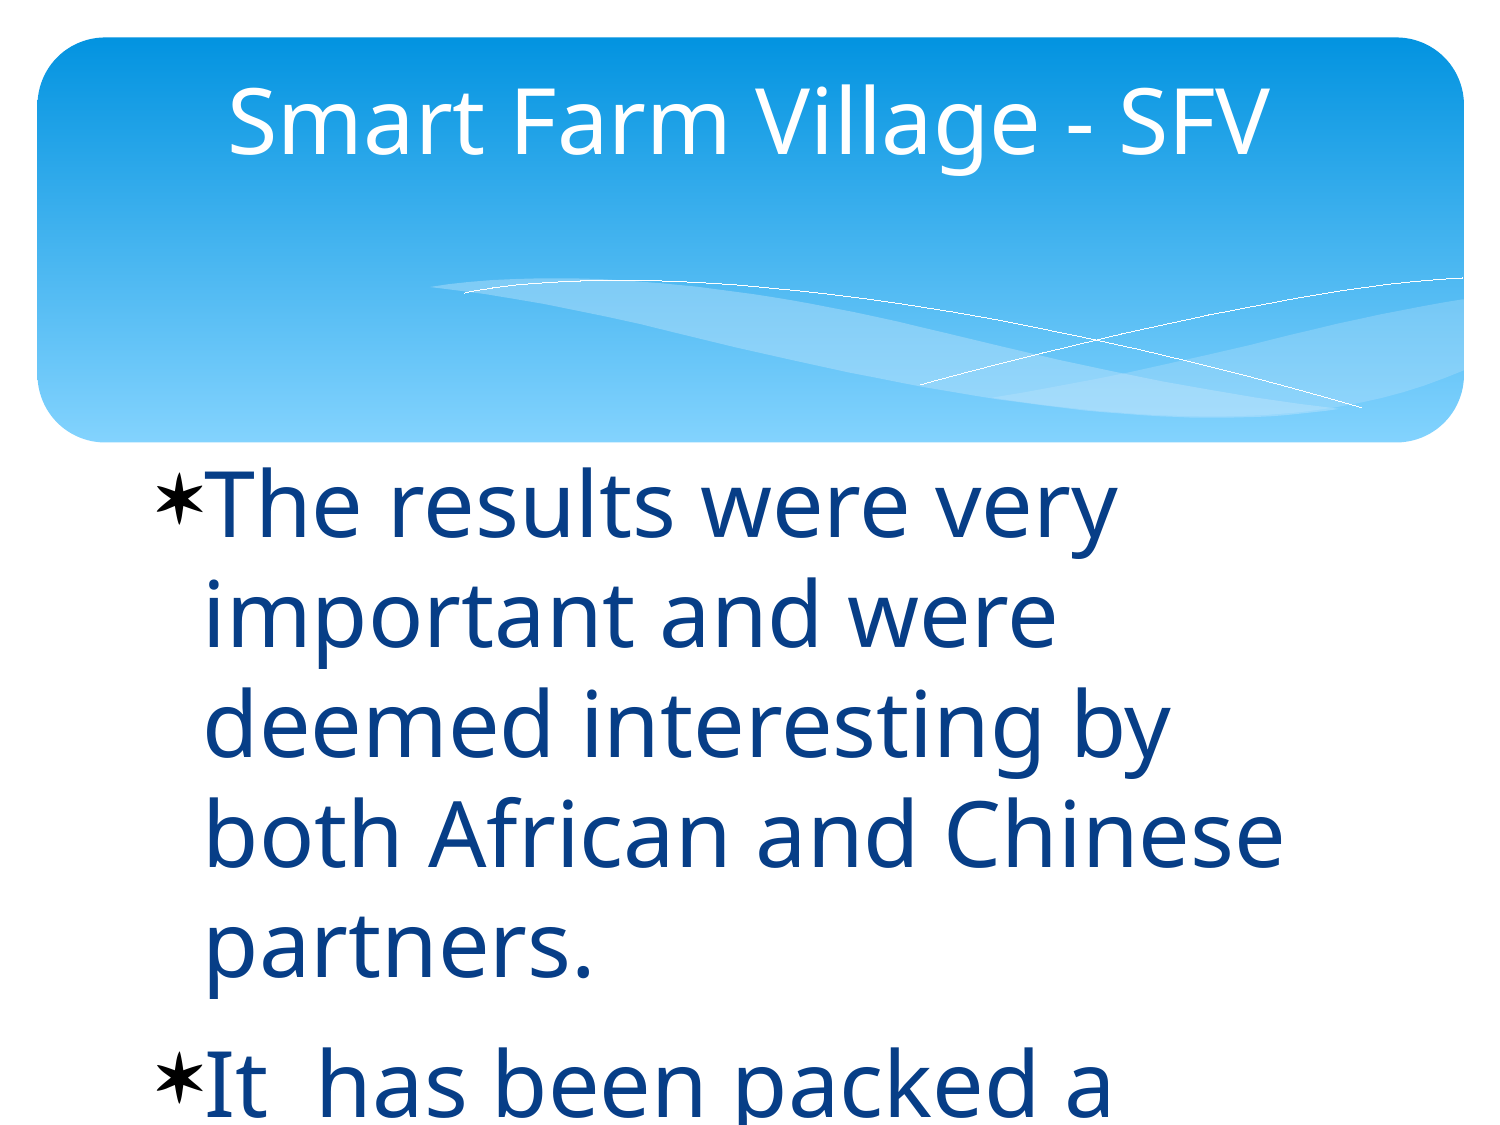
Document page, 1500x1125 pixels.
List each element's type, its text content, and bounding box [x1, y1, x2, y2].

title Smart Farm Village - SFV [75, 55, 1425, 261]
list The results were very important and were deemed interesting by both African and Chinese partners. It has been packed a proposal for EXPO2015 - Milan called with the help of friends from Sierra Leone "SMART FARM VILLAGE – SFV” [143, 438, 1359, 1005]
